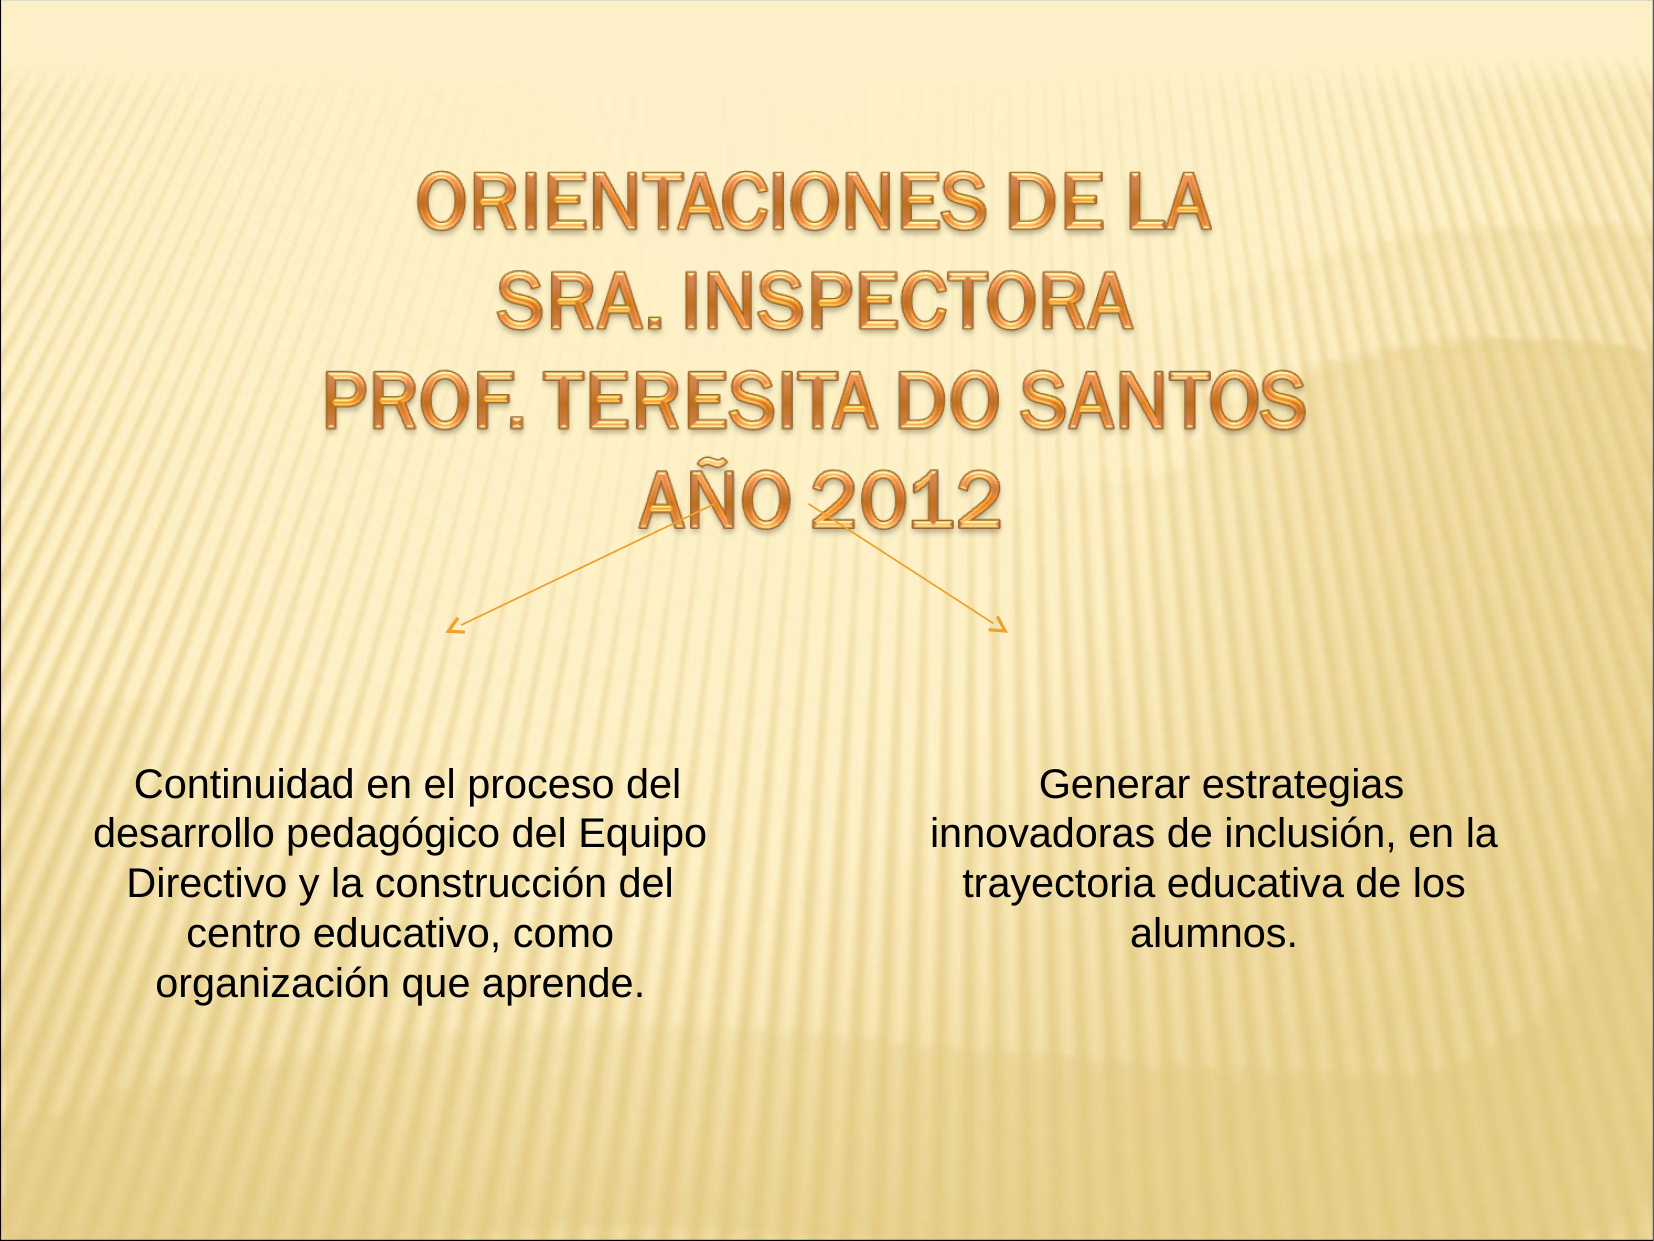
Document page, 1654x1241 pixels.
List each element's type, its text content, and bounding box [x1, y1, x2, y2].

text_box Generar estrategias innovadoras de inclusión, en la trayectoria educativa de los alumnos. [891, 749, 1538, 964]
picture [0, 0, 1654, 1241]
text_box Continuidad en el proceso del desarrollo pedagógico del Equipo Directivo y la construcción del centro educativo, como organización que aprende. [77, 749, 724, 1014]
